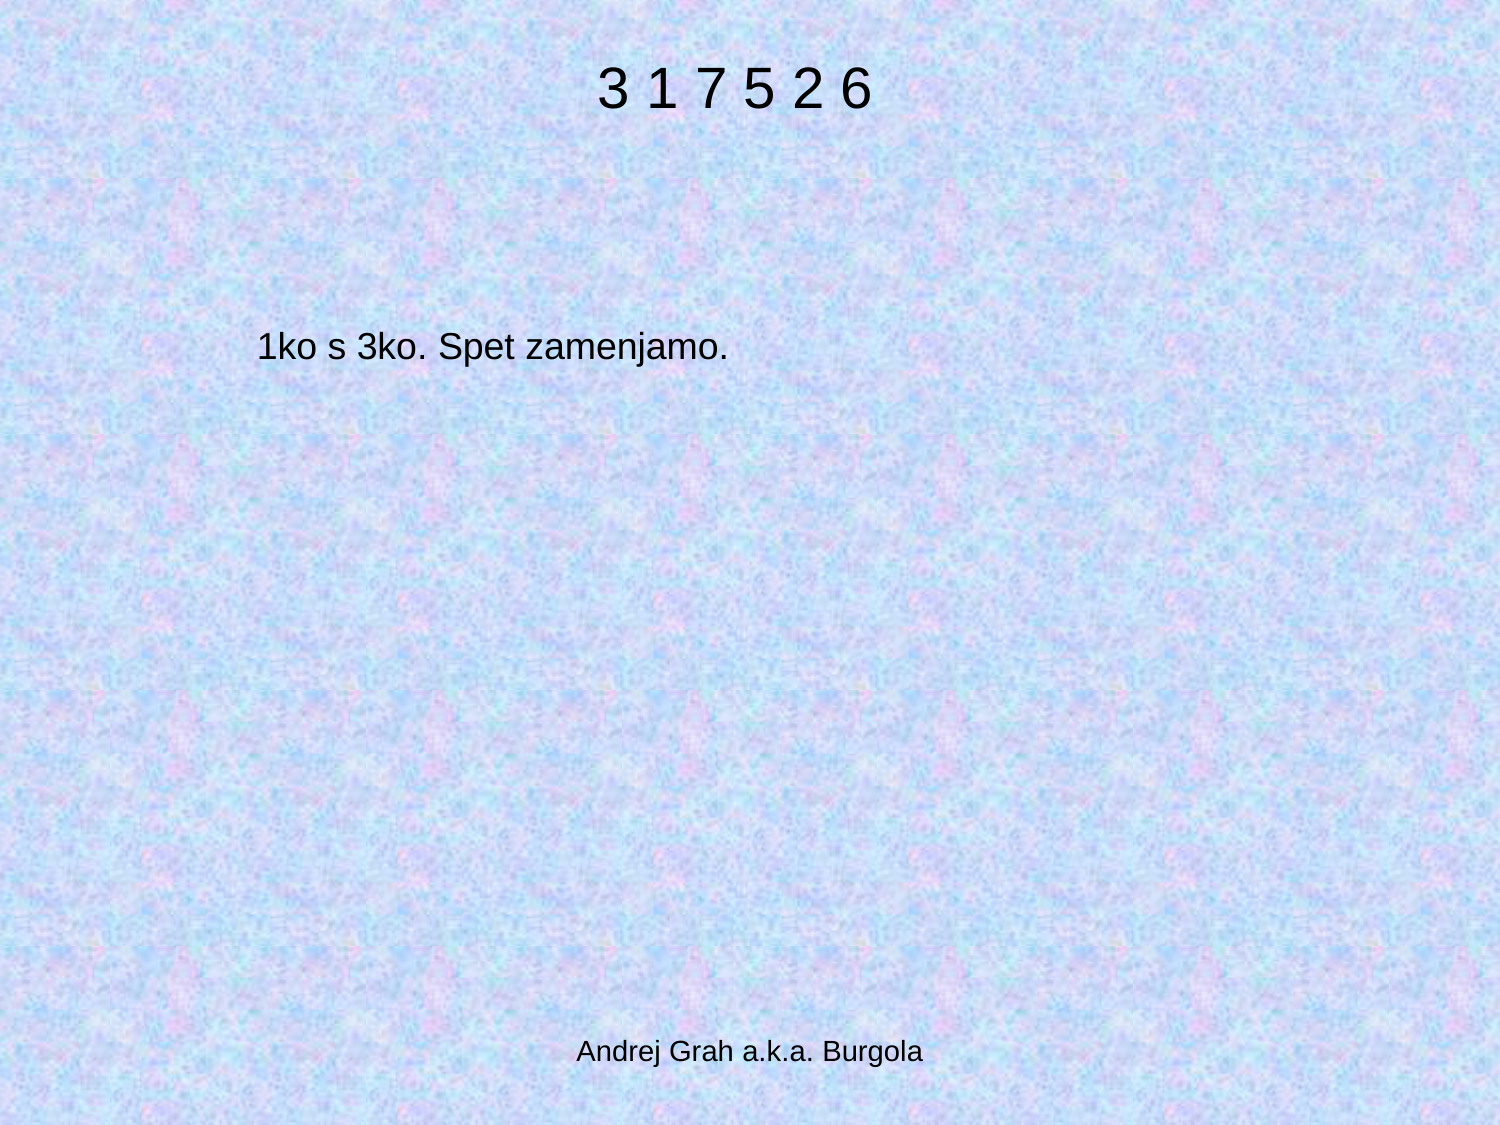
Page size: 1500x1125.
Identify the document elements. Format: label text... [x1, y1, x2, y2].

text_box 1ko s 3ko. Spet zamenjamo. [242, 314, 1258, 375]
text_box Andrej Grah a.k.a. Burgola [512, 1024, 988, 1103]
picture [0, 0, 1500, 1125]
text_box 3 1 7 5 2 6 [265, 42, 1223, 129]
